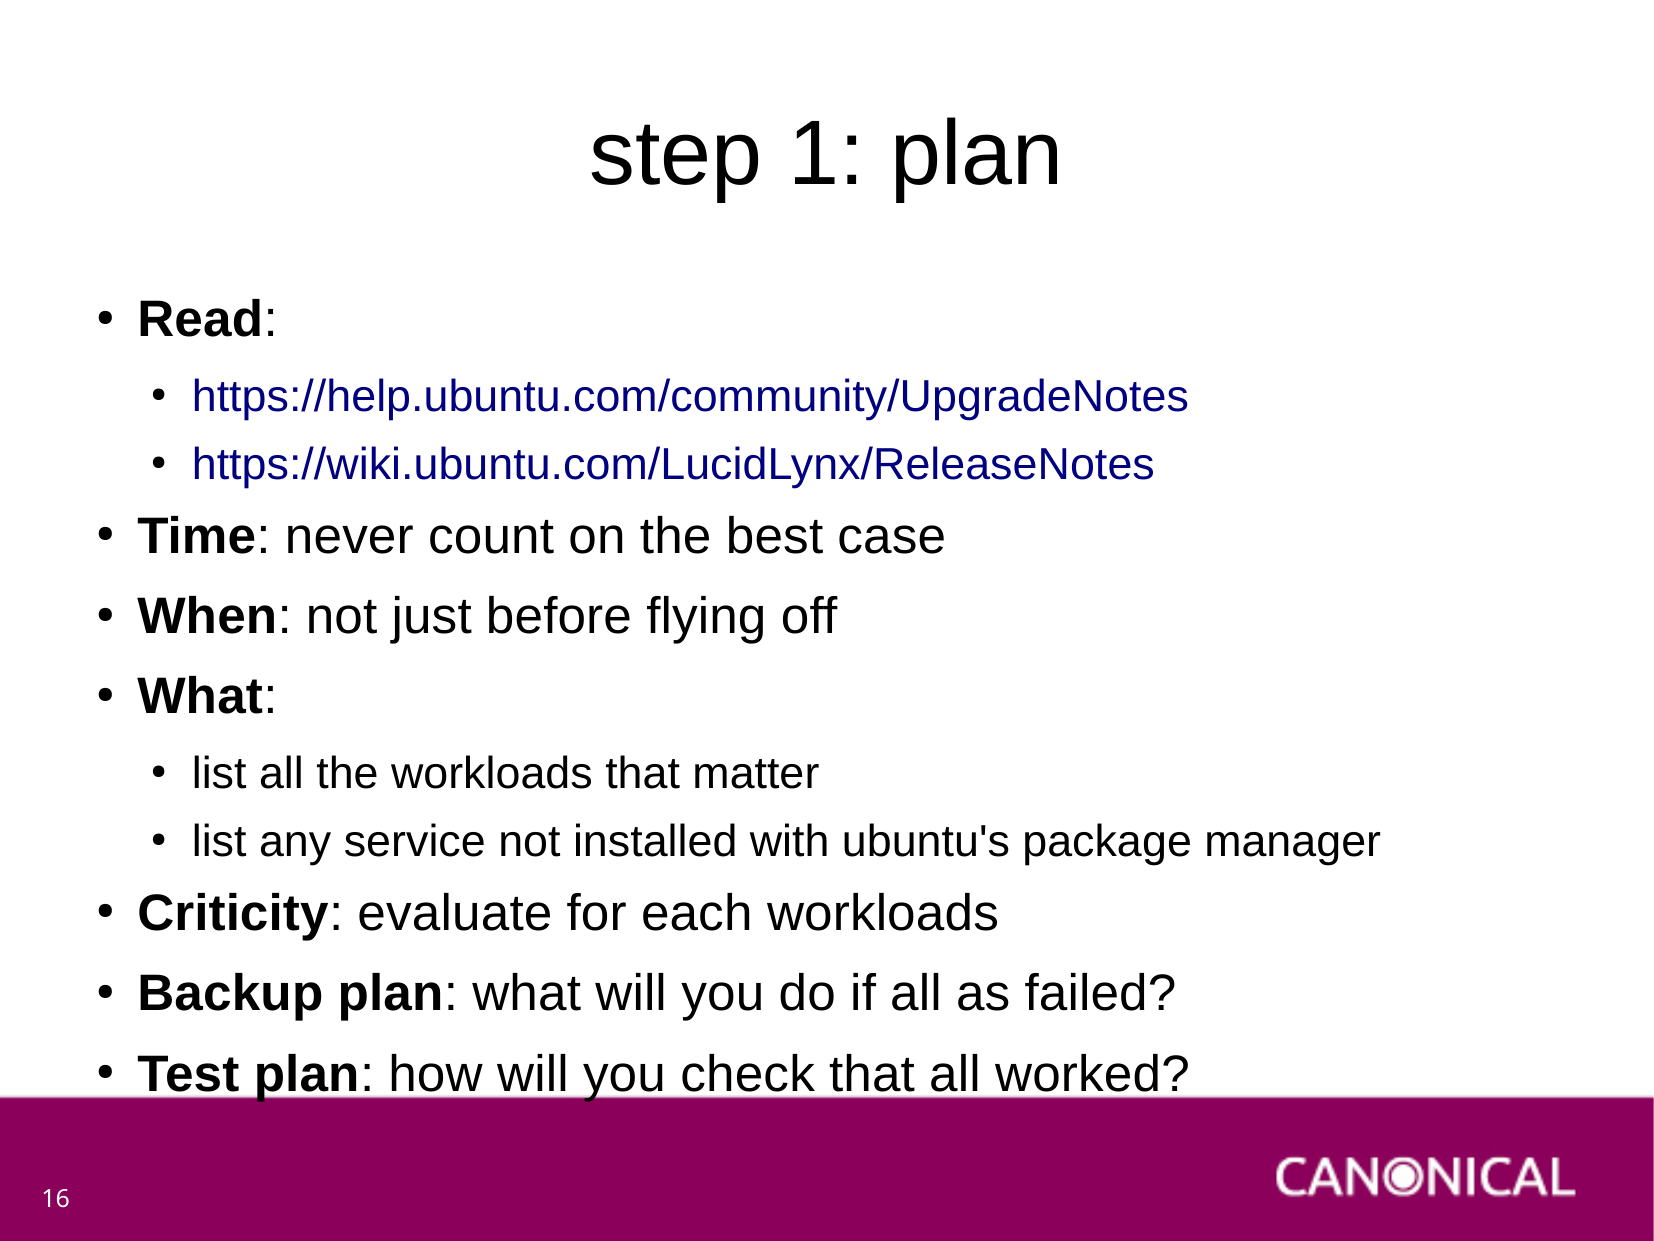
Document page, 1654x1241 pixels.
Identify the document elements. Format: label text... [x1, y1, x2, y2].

list Read: https://help.ubuntu.com/community/UpgradeNotes https://wiki.ubuntu.com/LucidLynx/ReleaseNotes Time: never count on the best case When: not just before flying off What: list all the workloads that matter list any service not installed with ubuntu's package manager Criticity: evaluate for each workloads Backup plan: what will you do if all as failed? Test plan: how will you check that all worked? [82, 290, 1571, 1109]
title step 1: plan [82, 56, 1571, 250]
picture [0, 0, 1654, 1241]
